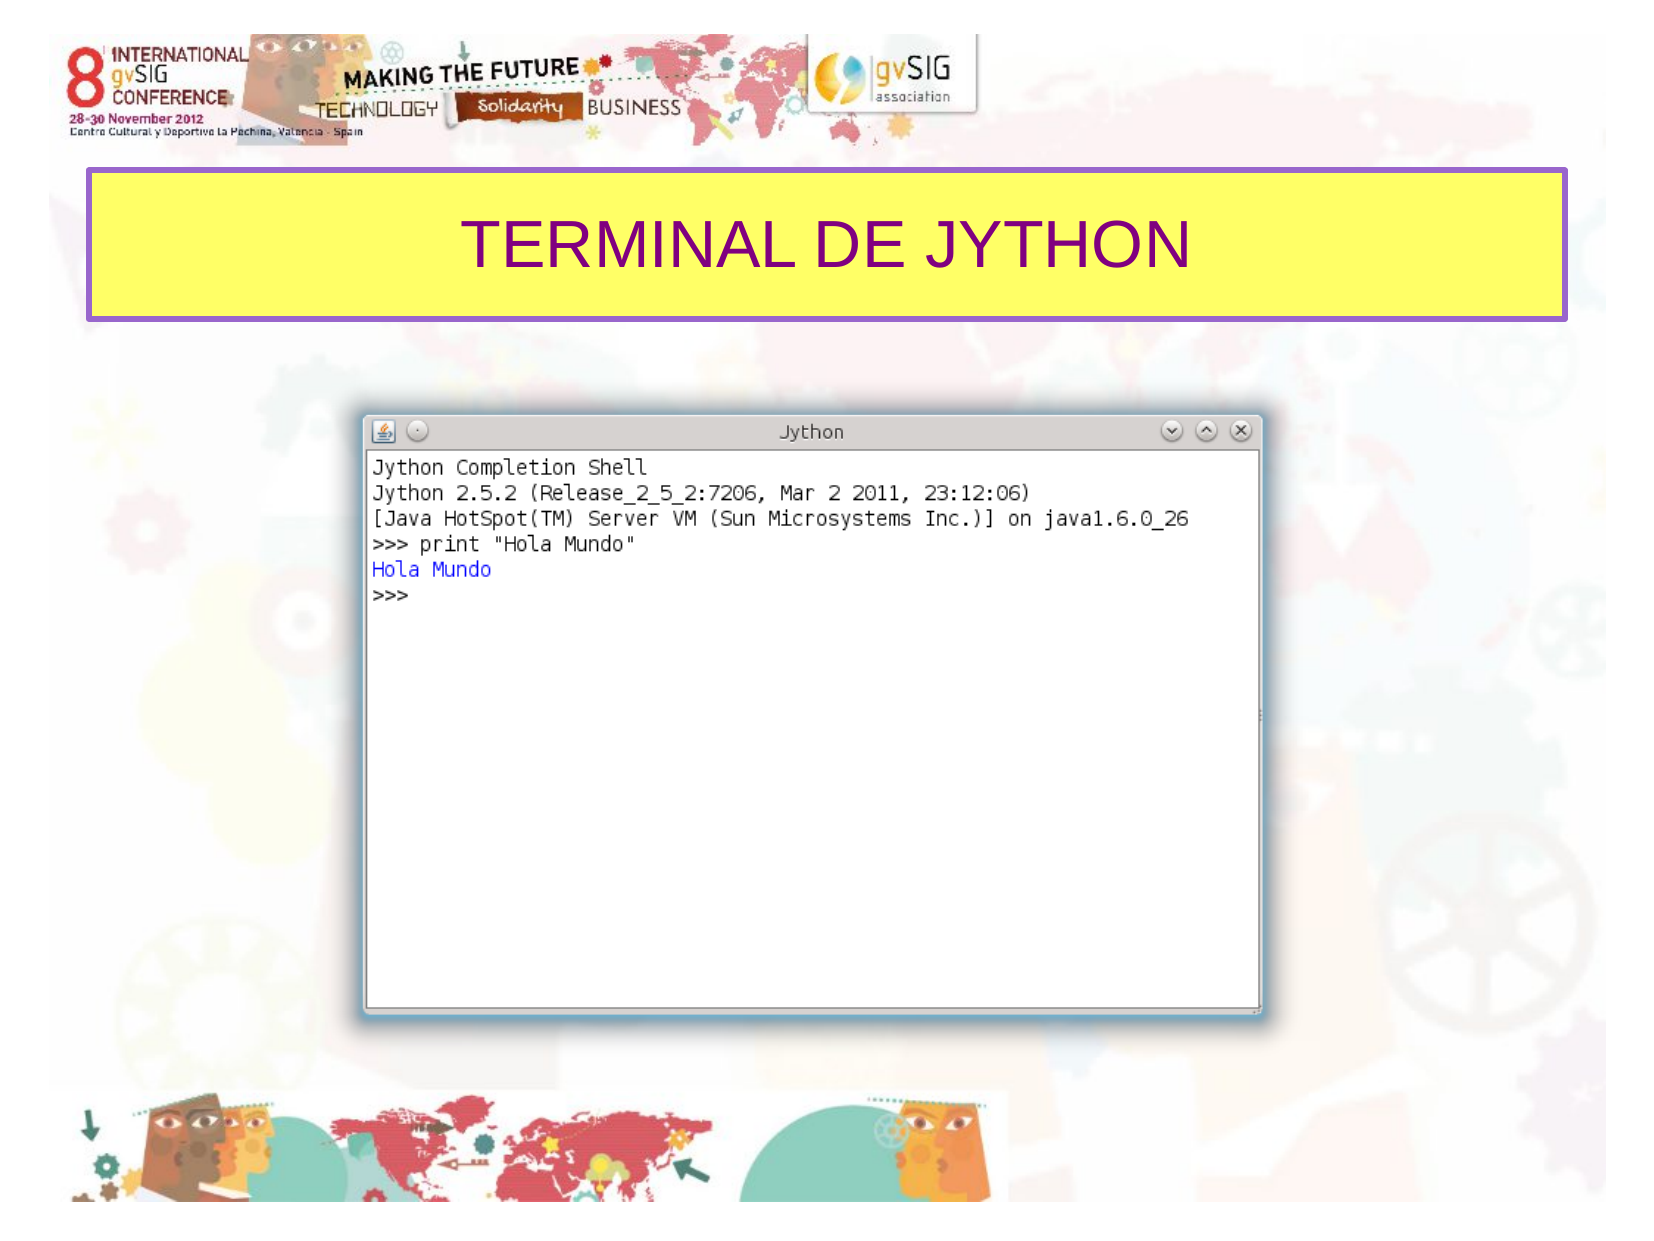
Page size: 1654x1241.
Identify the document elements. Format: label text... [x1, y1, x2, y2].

title TERMINAL DE JYTHON [88, 170, 1565, 319]
picture [49, 34, 1606, 1202]
